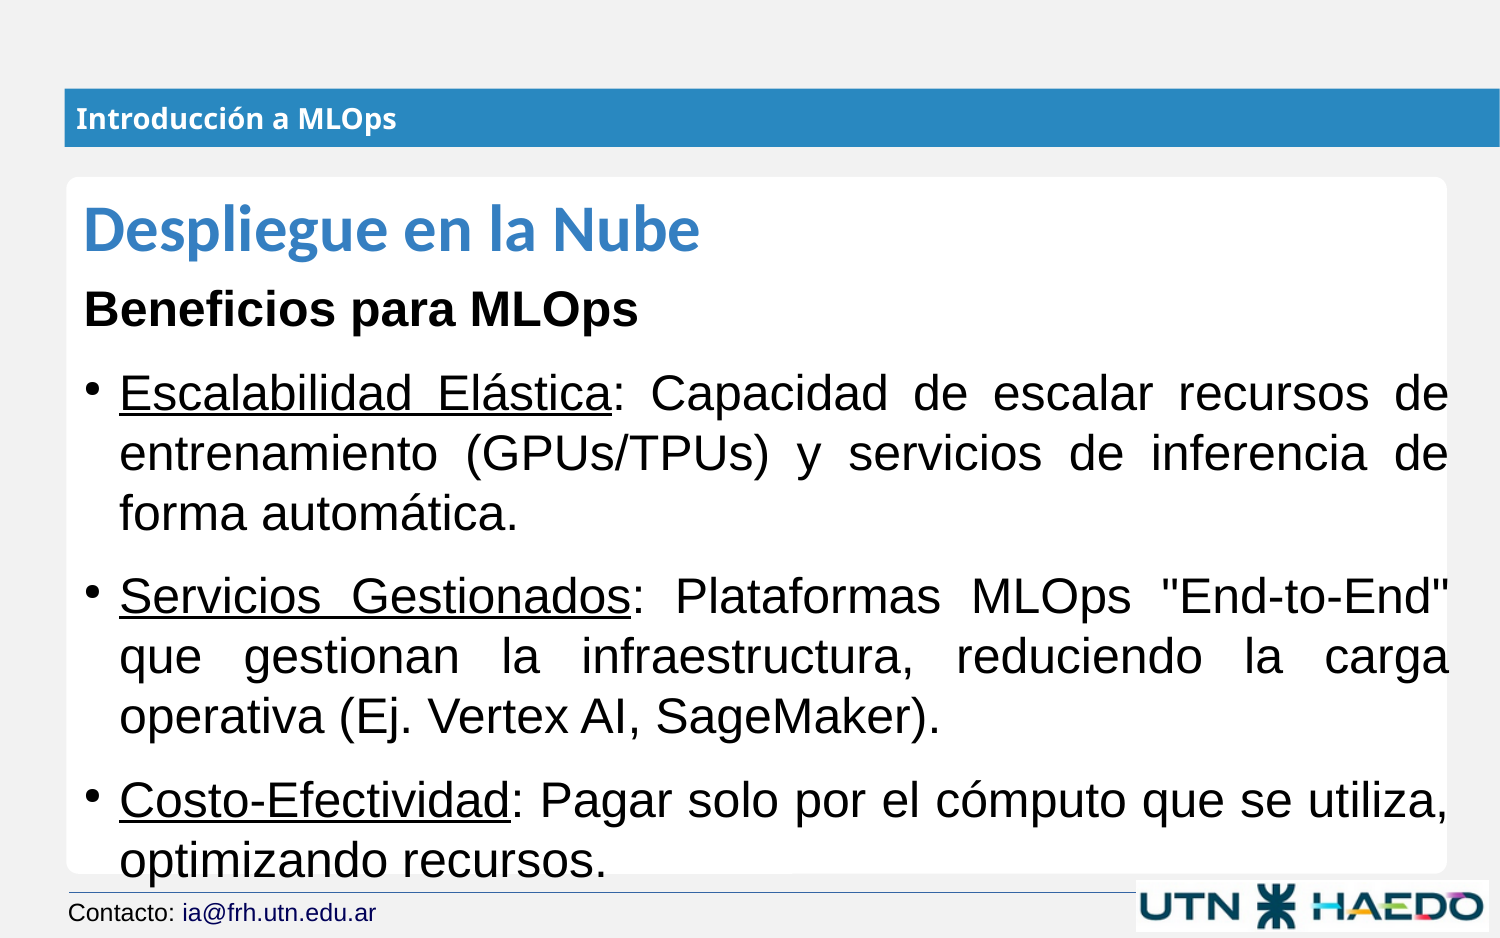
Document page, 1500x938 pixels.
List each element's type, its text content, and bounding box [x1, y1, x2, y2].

picture [1136, 880, 1489, 932]
text_box Introducción a MLOps [64, 88, 1500, 147]
text_box Despliegue en la Nube Beneficios para MLOps Escalabilidad Elástica: Capacidad de escalar recursos de entrenamiento (GPUs/TPUs) y servicios de inferencia de forma automática. Servicios Gestionados: Plataformas MLOps "End-to-End" que gestionan la infraestructura, reduciendo la carga operativa (Ej. Vertex AI, SageMaker). Costo-Efectividad: Pagar solo por el cómputo que se utiliza, optimizando recursos. [68, 177, 1465, 874]
